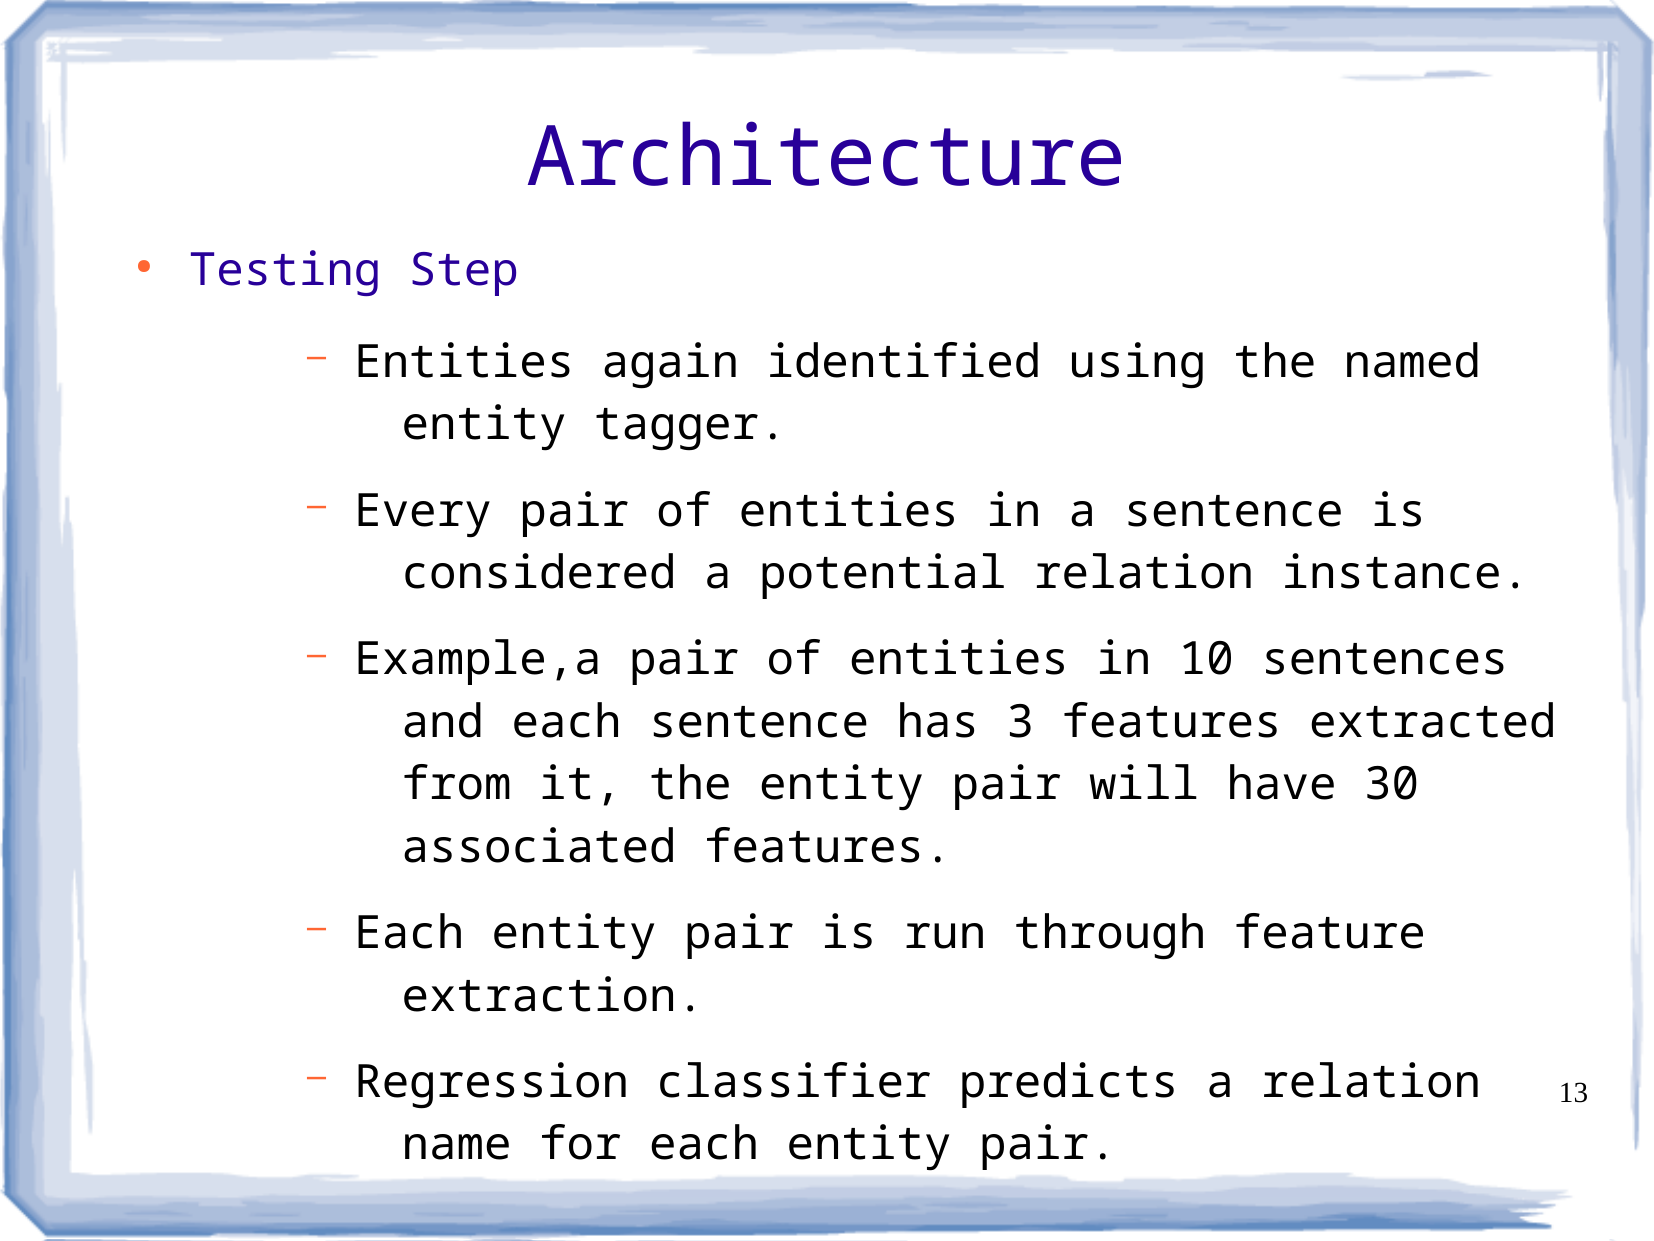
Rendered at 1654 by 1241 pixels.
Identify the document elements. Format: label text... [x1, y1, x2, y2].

picture [0, 0, 1654, 1241]
list Testing Step Entities again identified using the named entity tagger. Every pair of entities in a sentence is considered a potential relation instance. Example,a pair of entities in 10 sentences and each sentence has 3 features extracted from it, the entity pair will have 30 associated features. Each entity pair is run through feature extraction. Regression classifier predicts a relation name for each entity pair. [118, 236, 1571, 1030]
title Architecture [82, 49, 1571, 257]
